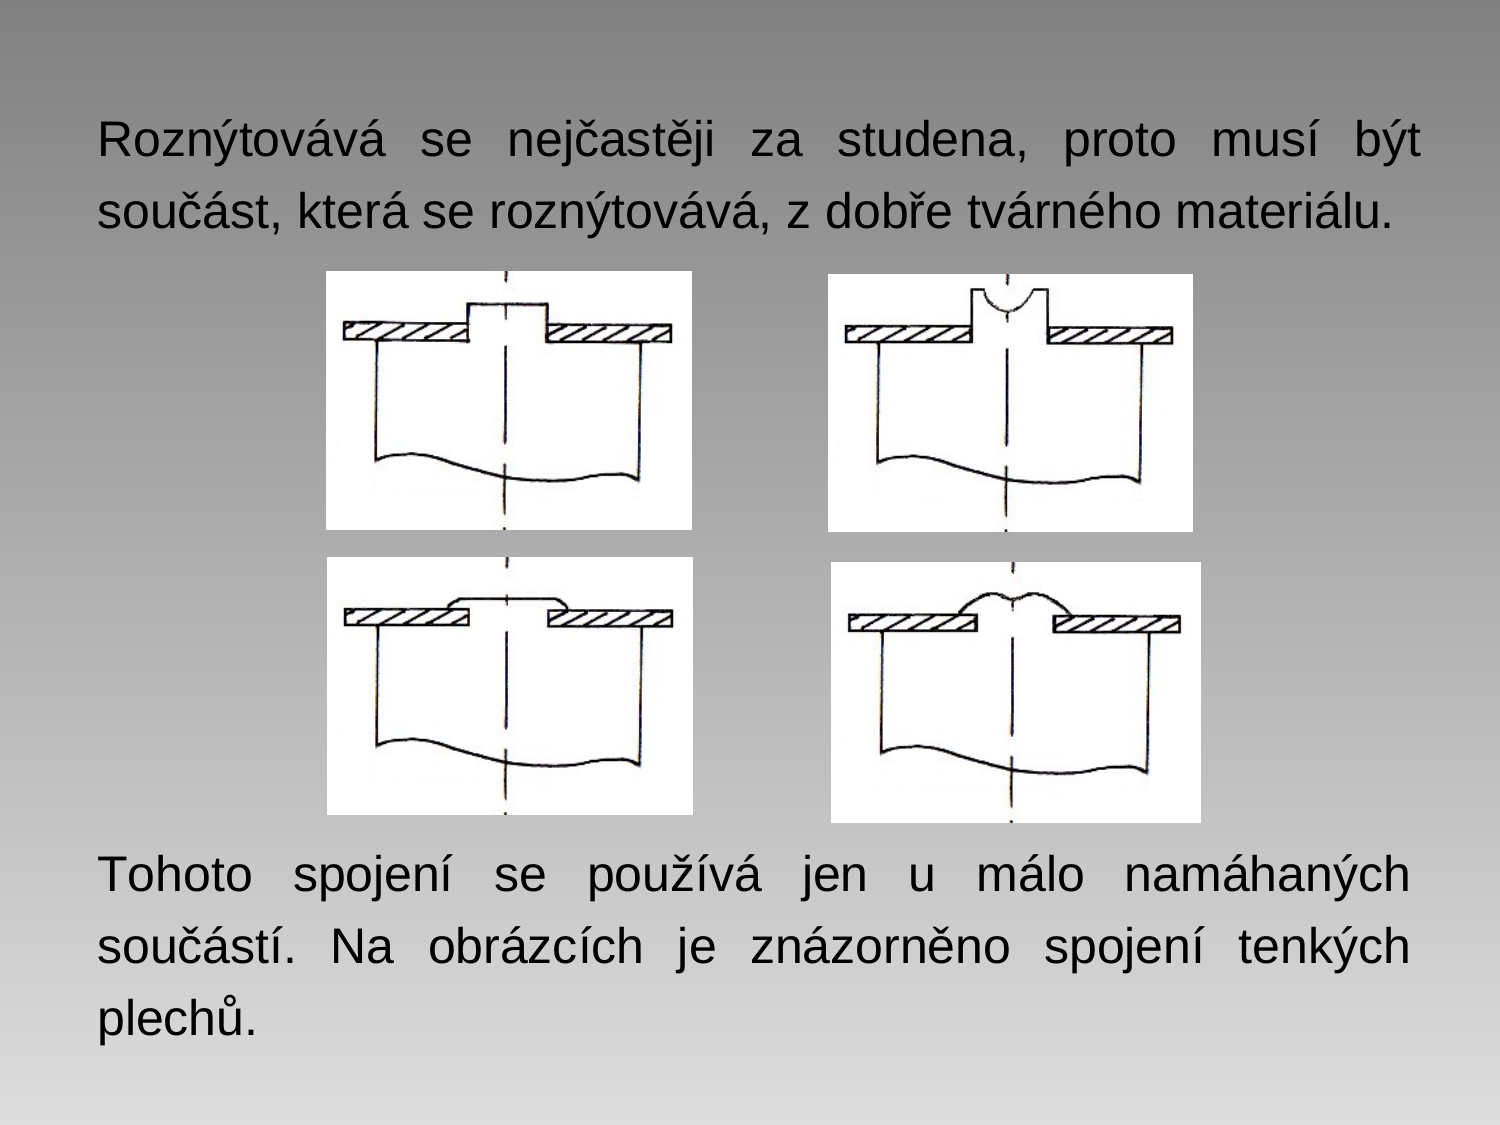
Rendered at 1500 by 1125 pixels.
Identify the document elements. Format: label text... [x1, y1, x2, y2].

picture [831, 562, 1201, 821]
picture [828, 274, 1193, 532]
picture [326, 271, 692, 530]
picture [327, 557, 693, 815]
text_box Roznýtovává se nejčastěji za studena, proto musí být součást, která se roznýtovává, z dobře tvárného materiálu. [82, 86, 1437, 247]
text_box Tohoto spojení se používá jen u málo namáhaných součástí. Na obrázcích je znázorněno spojení tenkých plechů. [82, 821, 1427, 1054]
